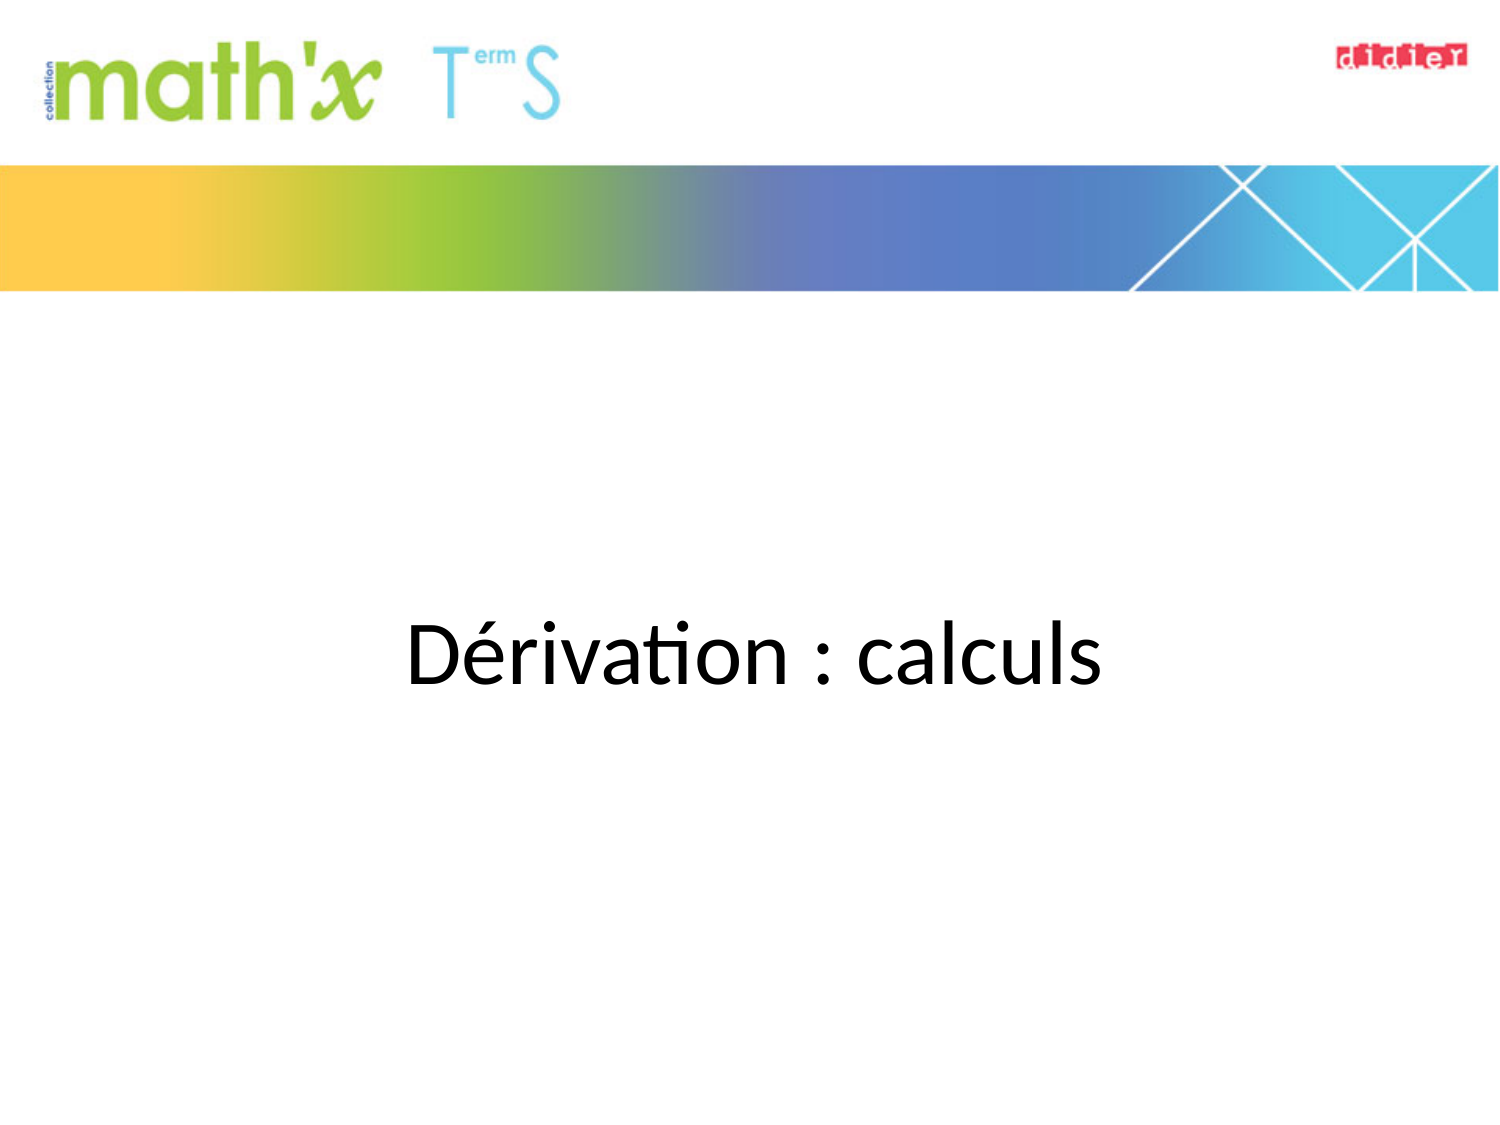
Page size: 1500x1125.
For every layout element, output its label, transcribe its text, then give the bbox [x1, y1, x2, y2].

title Dérivation : calculs [117, 585, 1393, 821]
picture [0, 0, 1500, 293]
